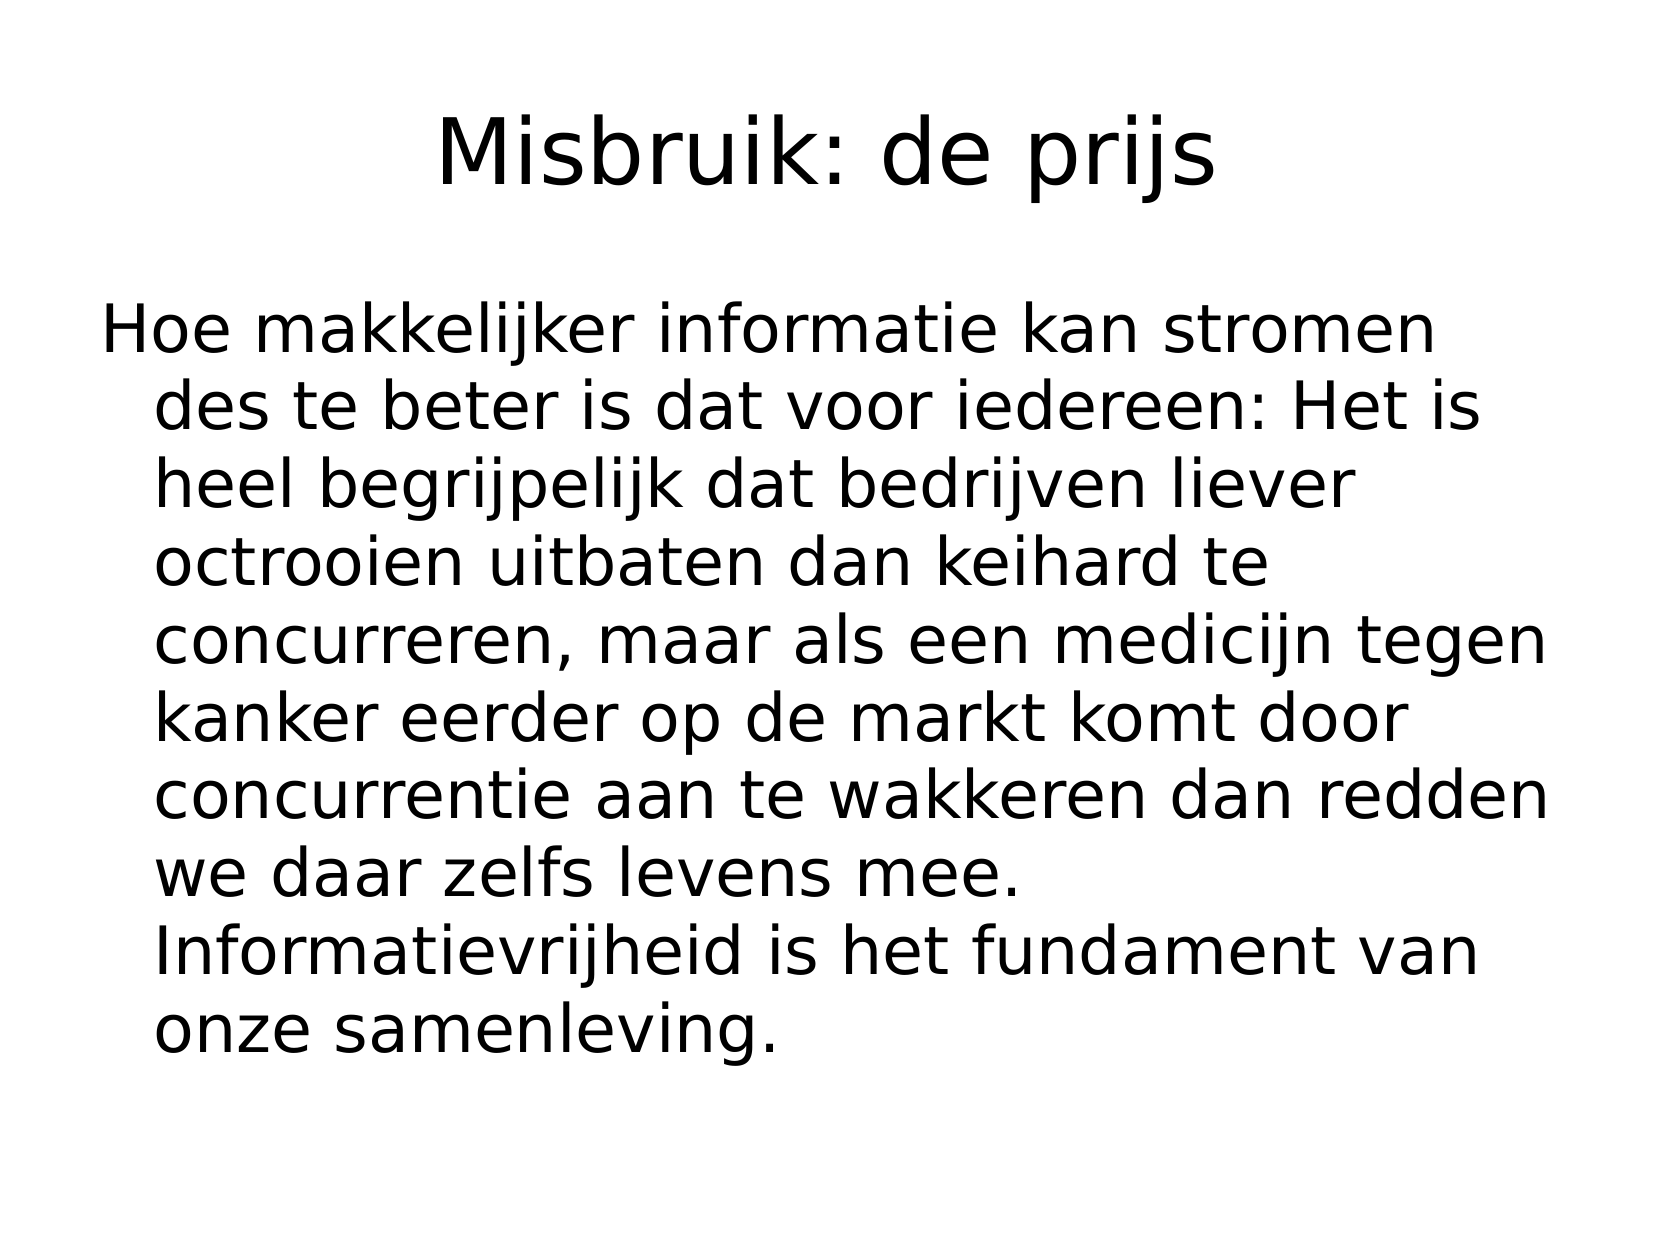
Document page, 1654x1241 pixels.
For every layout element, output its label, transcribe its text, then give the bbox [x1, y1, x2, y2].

list Hoe makkelijker informatie kan stromen des te beter is dat voor iedereen: Het is heel begrijpelijk dat bedrijven liever octrooien uitbaten dan keihard te concurreren, maar als een medicijn tegen kanker eerder op de markt komt door concurrentie aan te wakkeren dan redden we daar zelfs levens mee. Informatievrijheid is het fundament van onze samenleving. [82, 290, 1571, 1094]
title Misbruik: de prijs [82, 56, 1571, 250]
